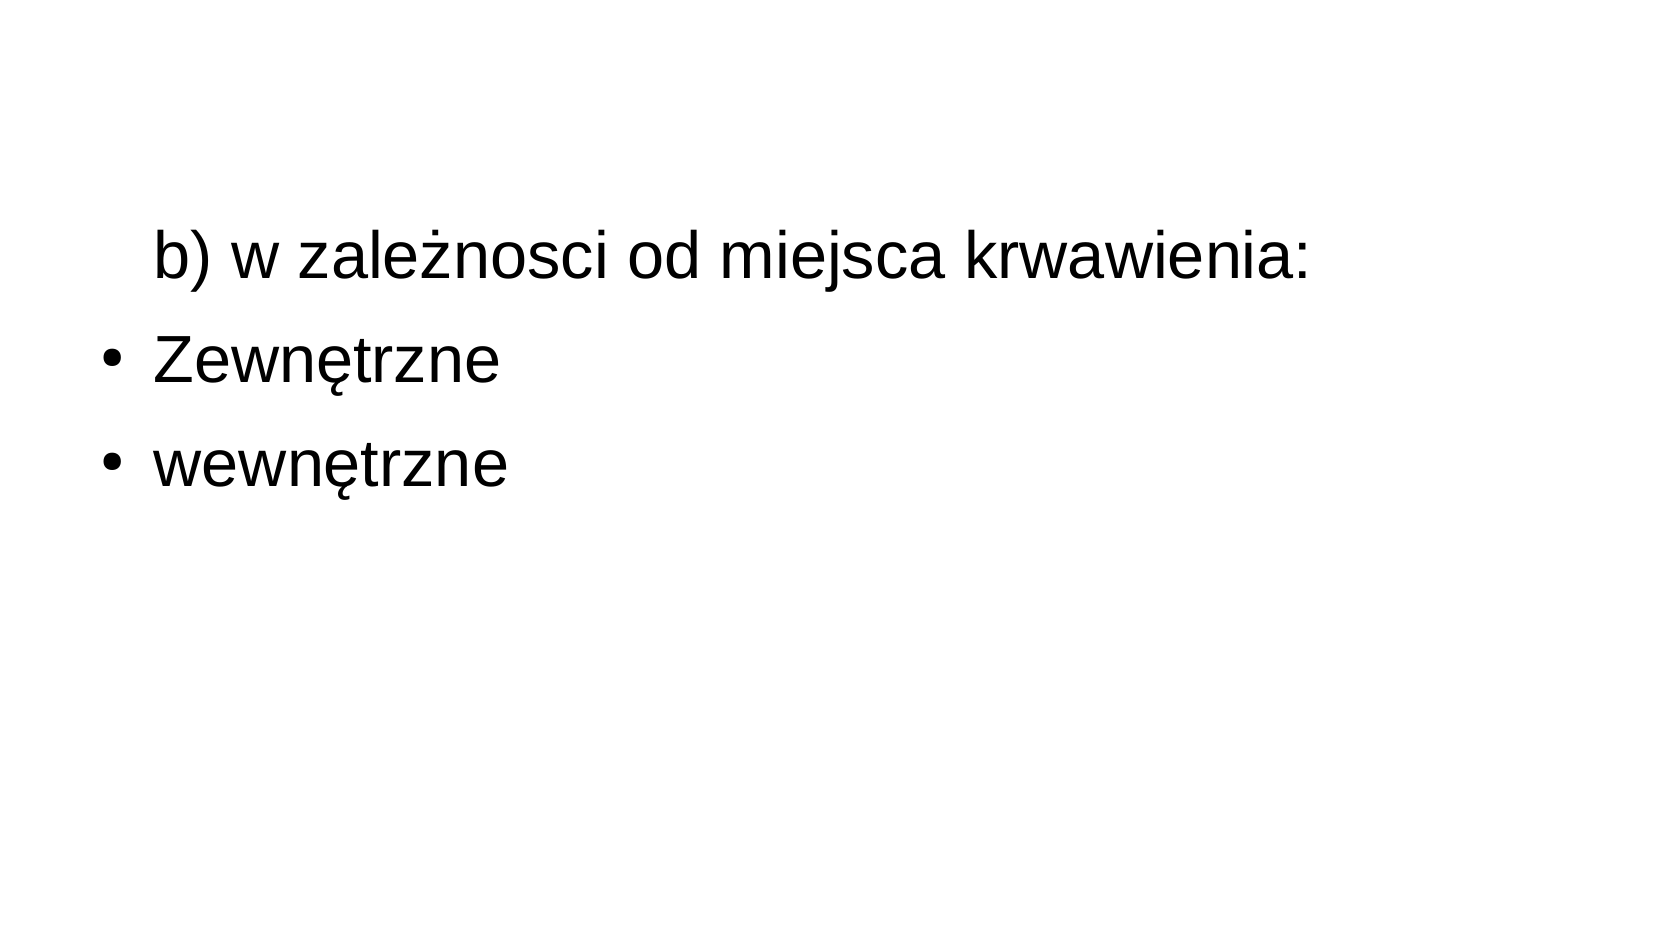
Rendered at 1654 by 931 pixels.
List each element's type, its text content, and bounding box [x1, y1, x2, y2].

list b) w zależnosci od miejsca krwawienia: Zewnętrzne wewnętrzne [82, 217, 1571, 758]
